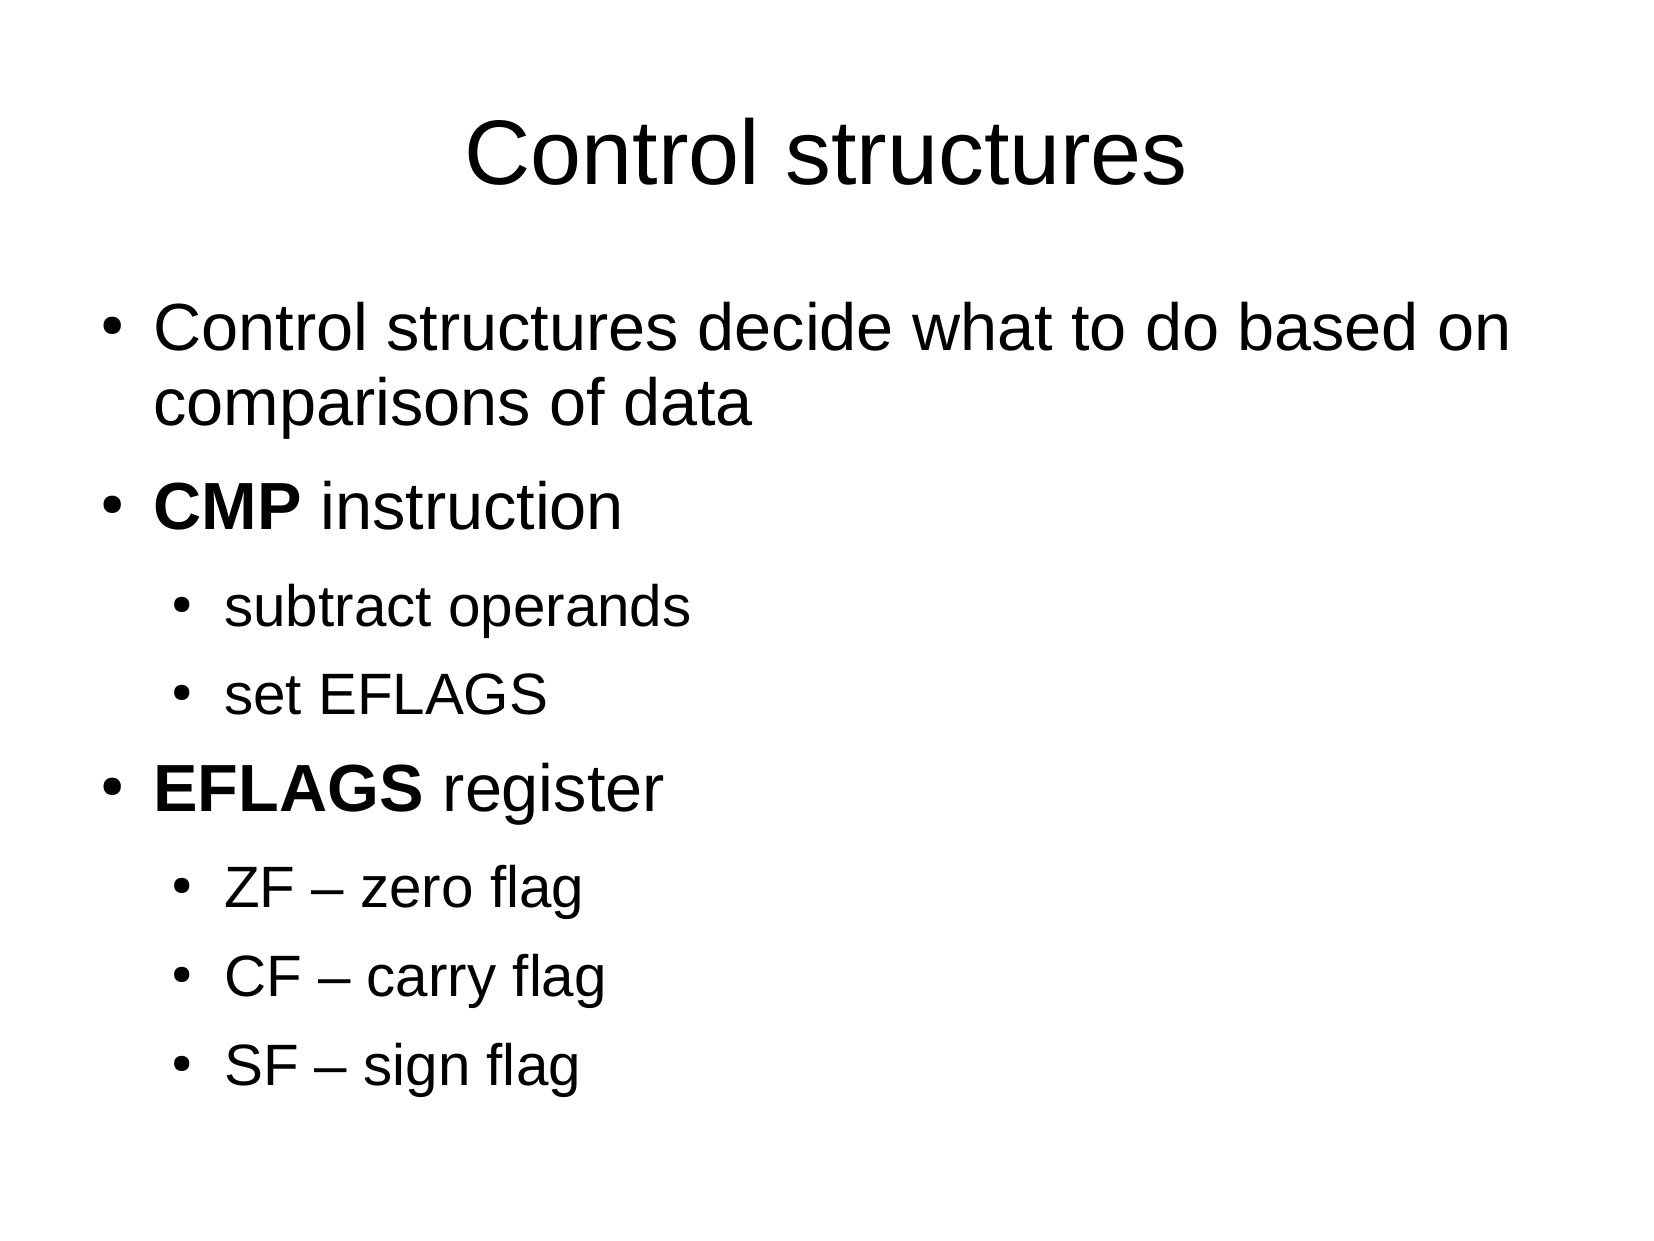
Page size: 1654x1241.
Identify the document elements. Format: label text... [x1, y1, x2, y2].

title Control structures [82, 49, 1571, 257]
list Control structures decide what to do based on comparisons of data CMP instruction subtract operands set EFLAGS EFLAGS register ZF – zero flag CF – carry flag SF – sign flag [82, 290, 1571, 1109]
